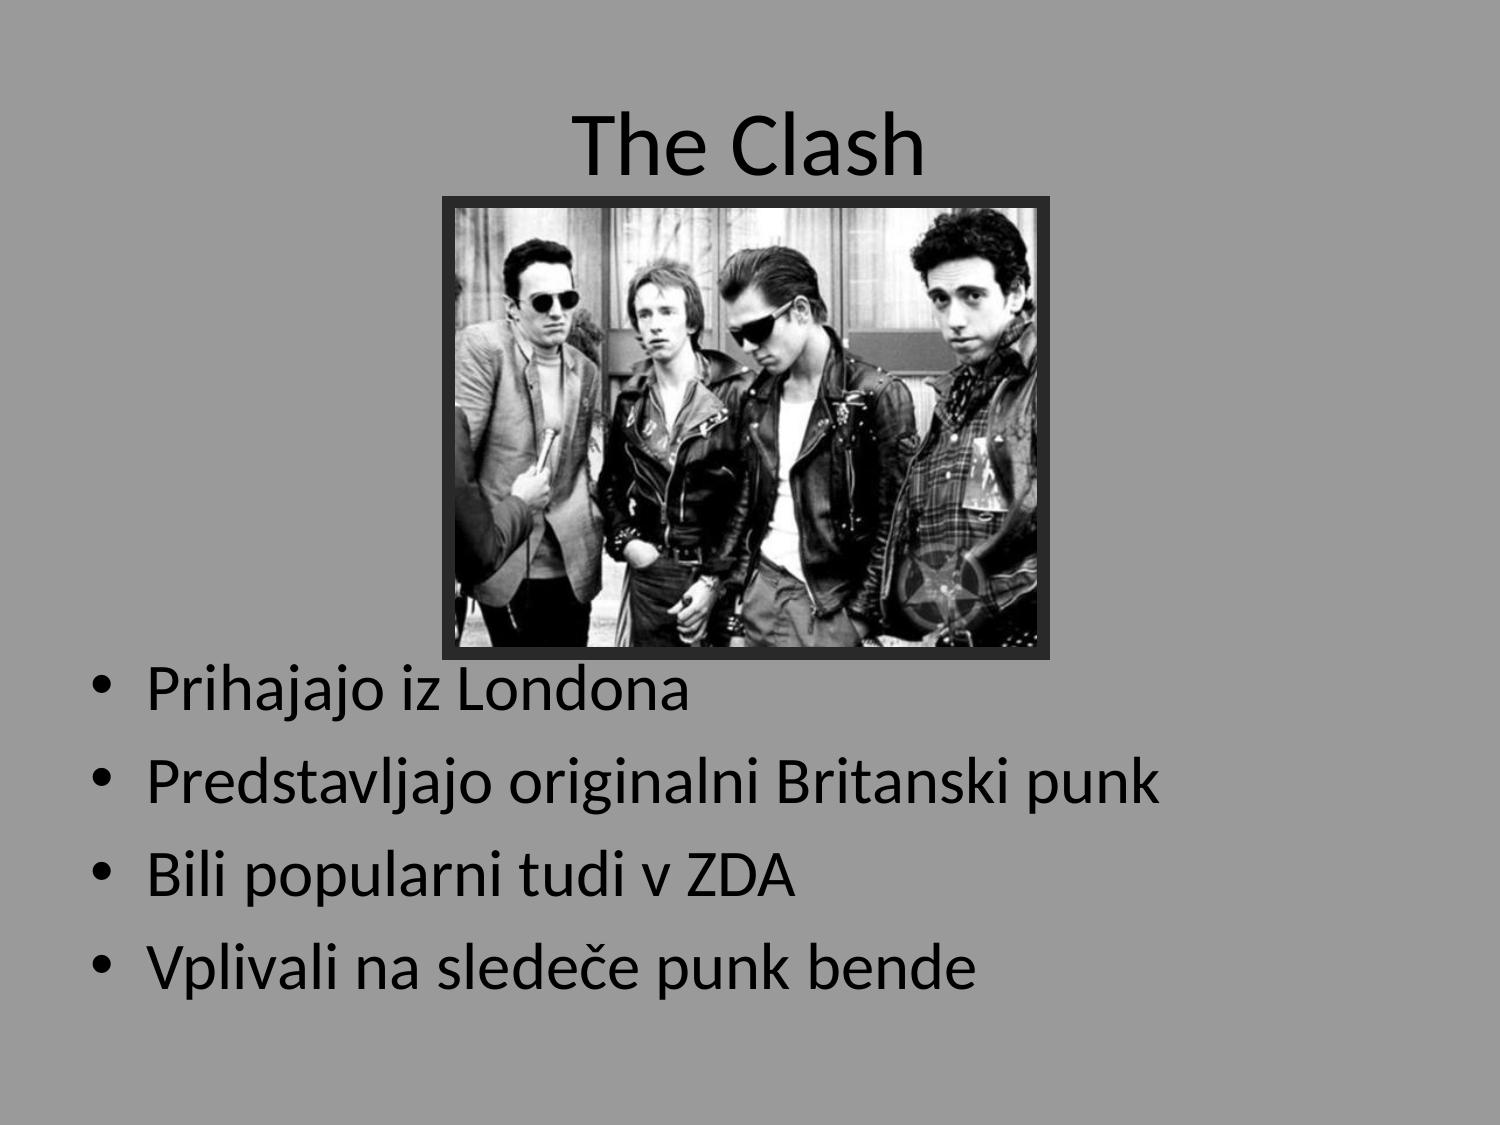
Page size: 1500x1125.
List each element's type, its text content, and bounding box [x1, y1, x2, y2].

list Prihajajo iz Londona Predstavljajo originalni Britanski punk Bili popularni tudi v ZDA Vplivali na sledeče punk bende [75, 262, 1425, 1005]
picture [454, 208, 1038, 648]
title The Clash [75, 45, 1425, 233]
